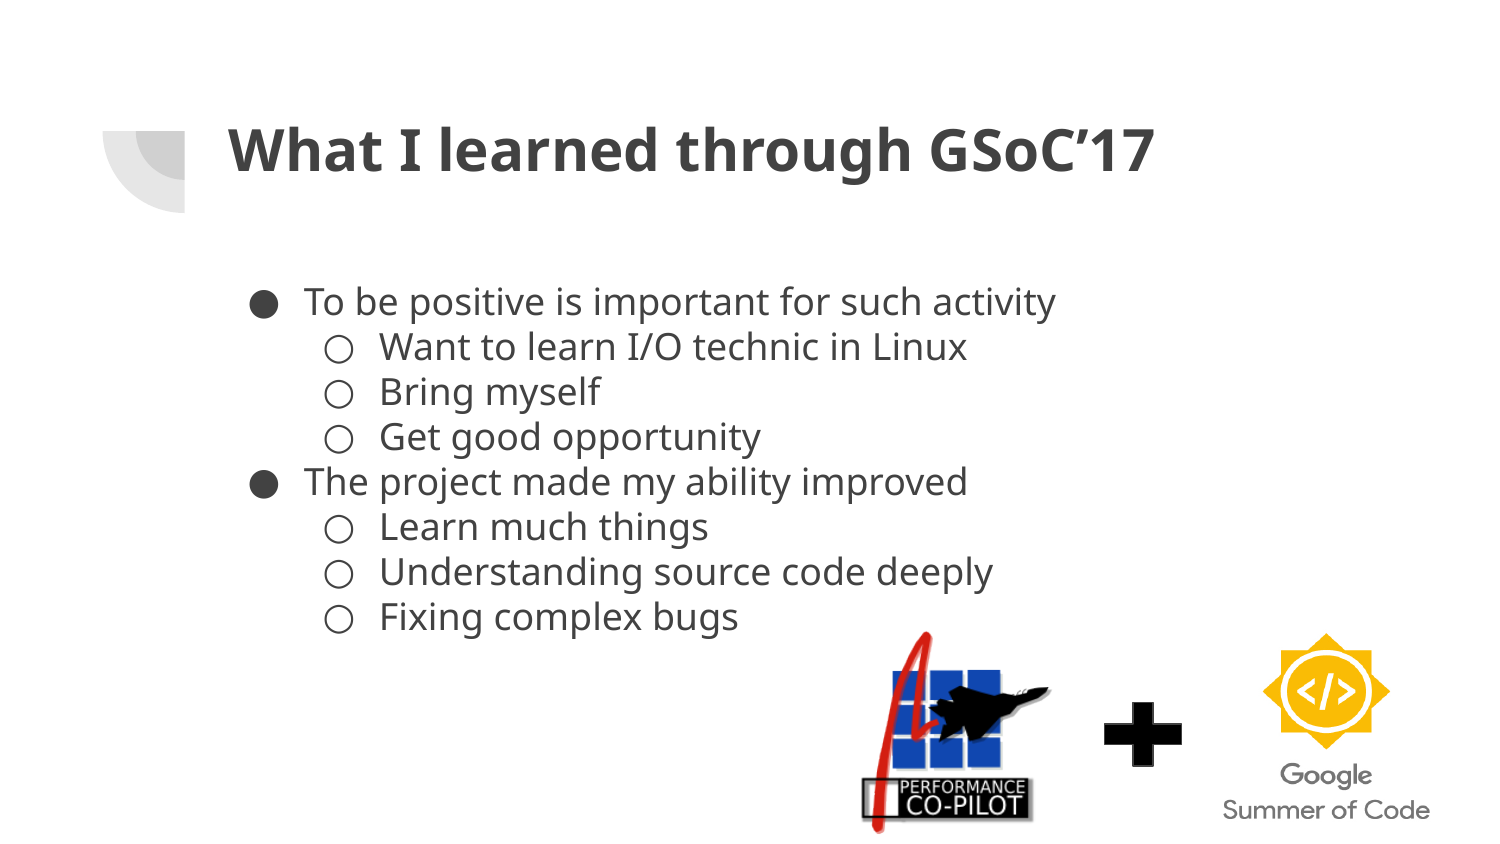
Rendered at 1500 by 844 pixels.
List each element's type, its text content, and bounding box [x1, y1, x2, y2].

picture [852, 624, 1059, 844]
text_box [1104, 702, 1182, 766]
list To be positive is important for such activity Want to learn I/O technic in Linux Bring myself Get good opportunity The project made my ability improved Learn much things Understanding source code deeply Fixing complex bugs [213, 262, 1368, 582]
title What I learned through GSoC’17 [213, 98, 1368, 262]
picture [1204, 620, 1450, 844]
